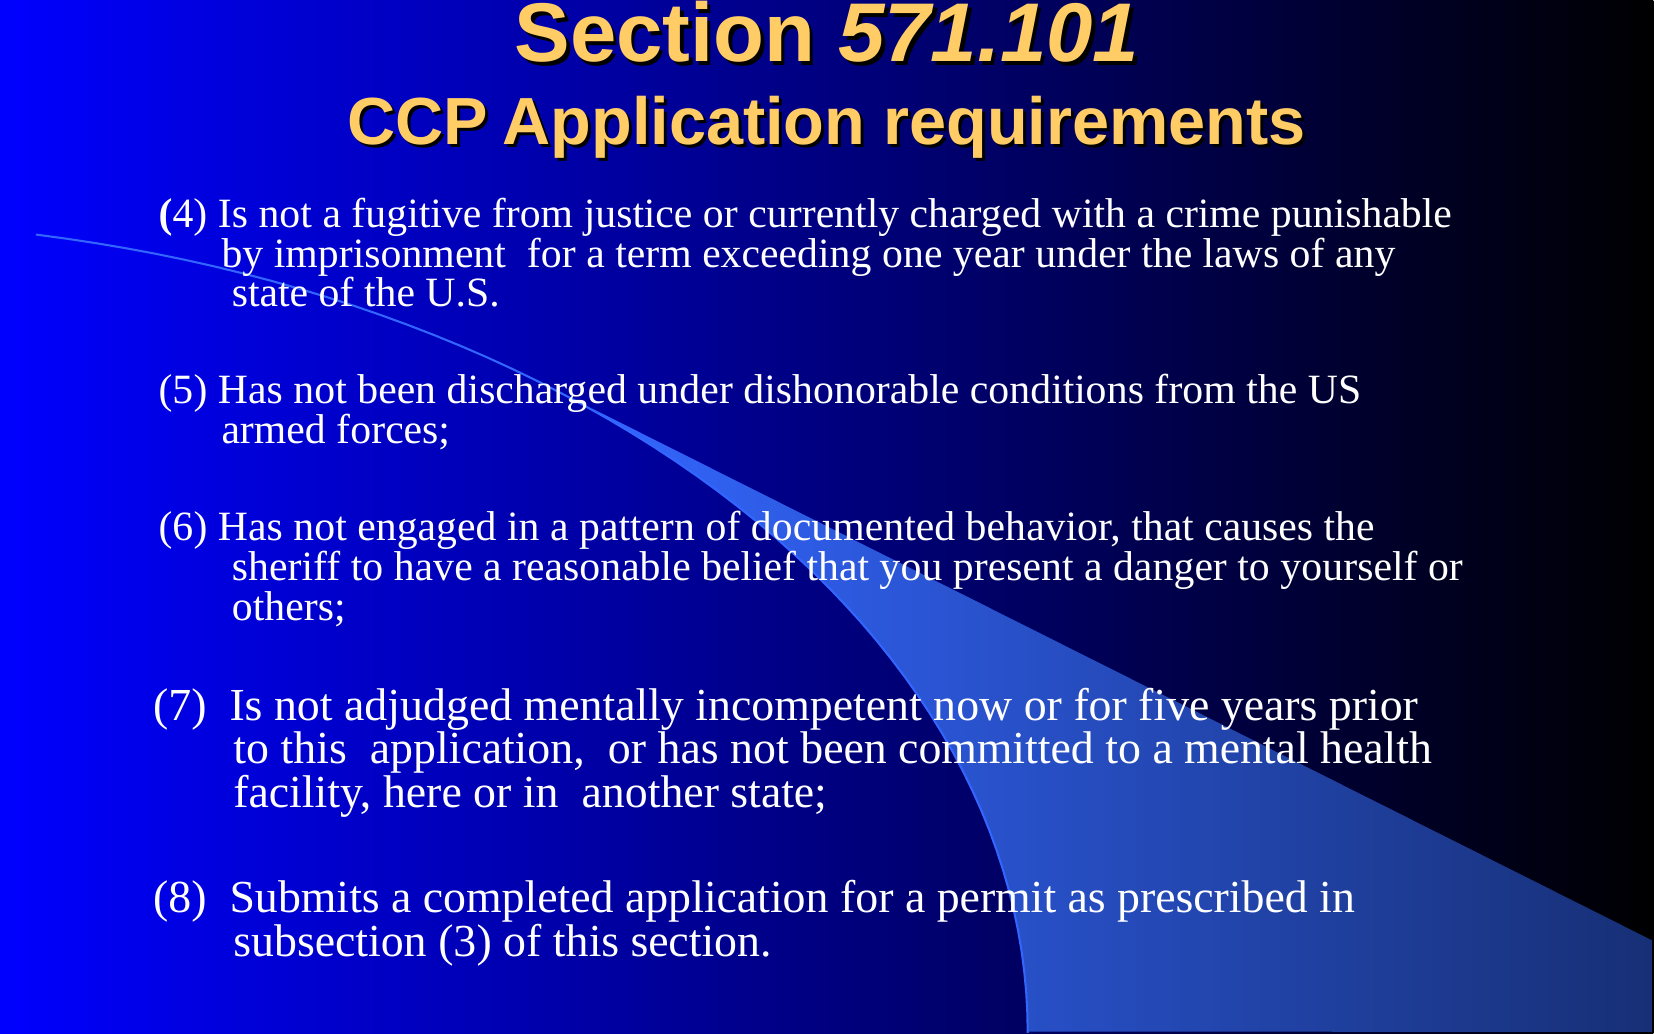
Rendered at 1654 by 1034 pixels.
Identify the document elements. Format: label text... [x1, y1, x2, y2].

title Section 571.101 CCP Application requirements [82, 0, 1571, 167]
list (4) Is not a fugitive from justice or currently charged with a crime punishable by imprisonment for a term exceeding one year under the laws of any state of the U.S. (5) Has not been discharged under dishonorable conditions from the US armed forces; (6) Has not engaged in a pattern of documented behavior, that causes the sheriff to have a reasonable belief that you present a danger to yourself or others; (7) Is not adjudged mentally incompetent now or for five years prior to this application, or has not been committed to a mental health facility, here or in another state; (8) Submits a completed application for a permit as prescribed in subsection (3) of this section. [80, 129, 1570, 996]
